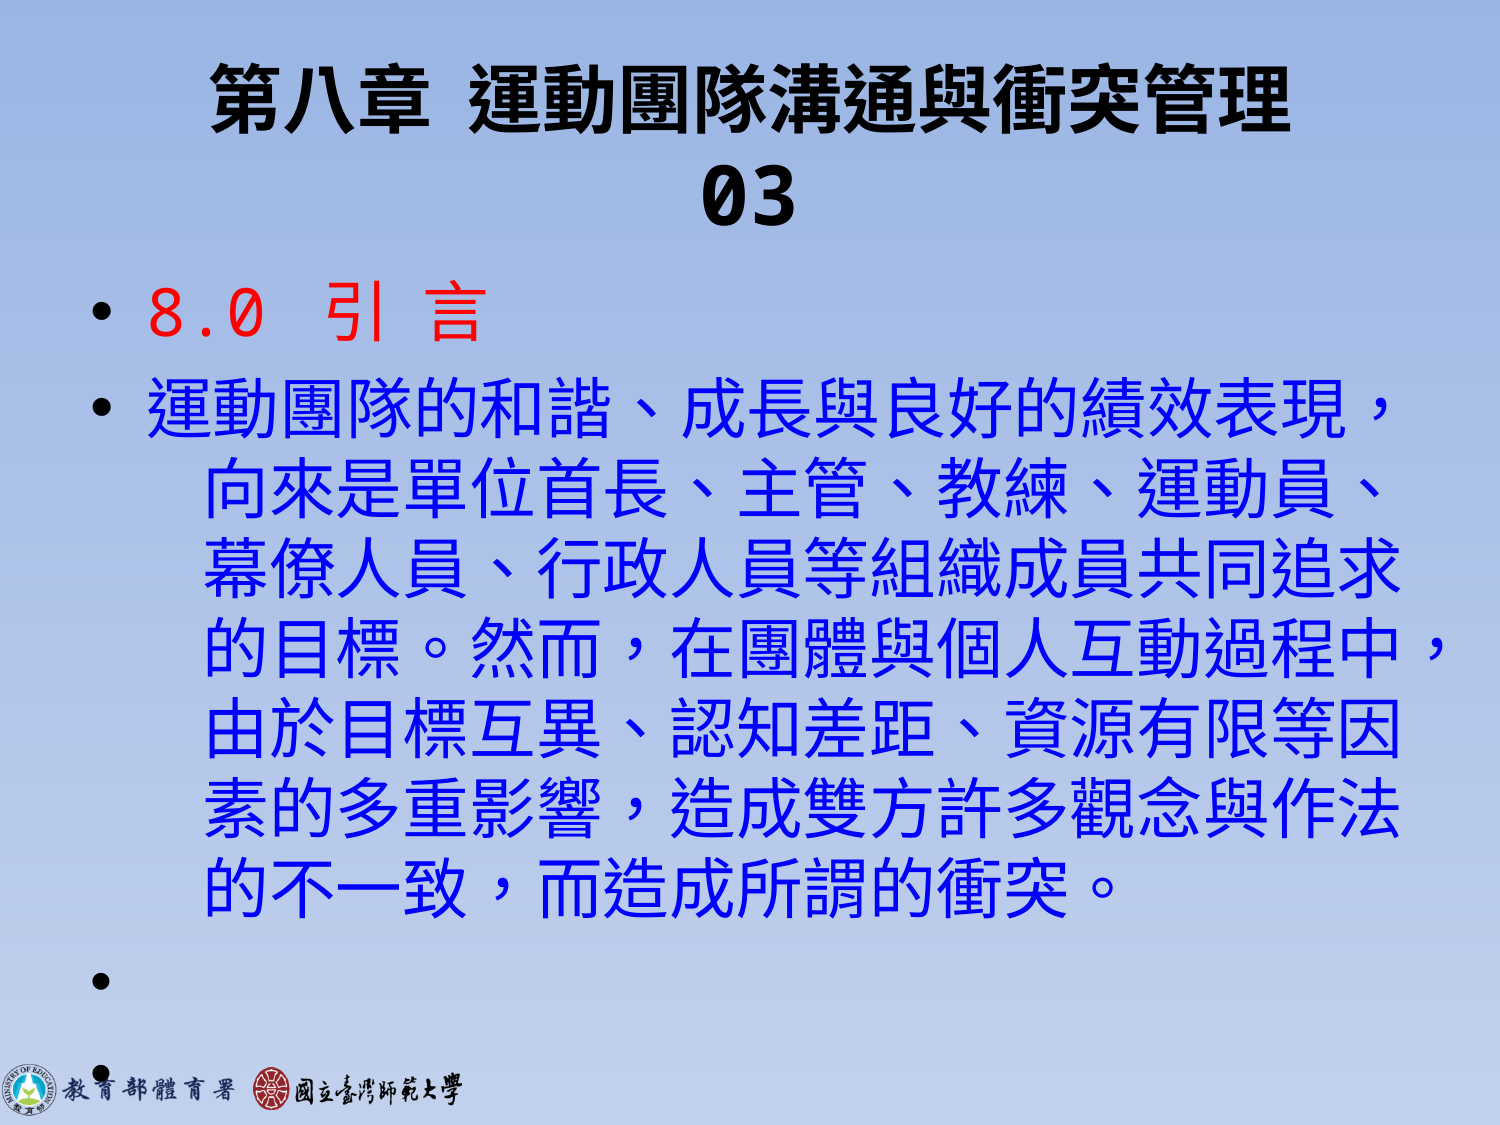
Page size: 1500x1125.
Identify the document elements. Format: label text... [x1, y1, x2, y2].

list 8.0 引 言 運動團隊的和諧、成長與良好的績效表現，向來是單位首長、主管、教練、運動員、幕僚人員、行政人員等組織成員共同追求的目標。然而，在團體與個人互動過程中，由於目標互異、認知差距、資源有限等因素的多重影響，造成雙方許多觀念與作法的不一致，而造成所謂的衝突。 [75, 262, 1426, 1019]
title 第八章 運動團隊溝通與衝突管理 03 [75, 45, 1426, 233]
